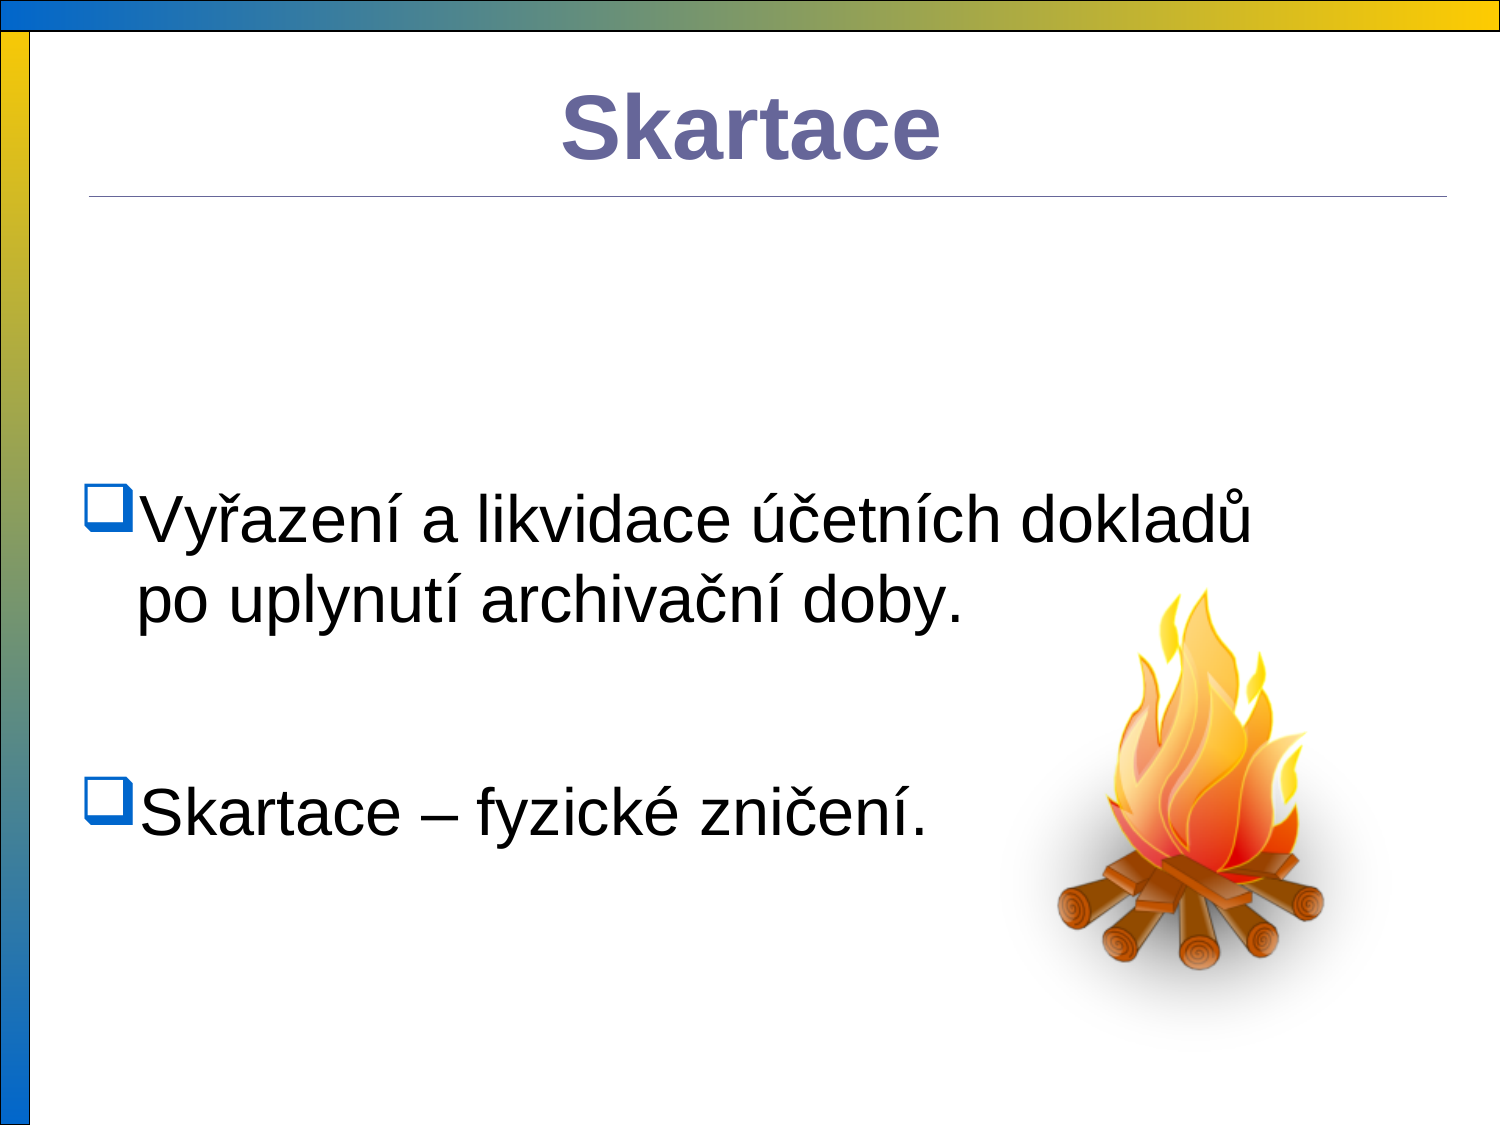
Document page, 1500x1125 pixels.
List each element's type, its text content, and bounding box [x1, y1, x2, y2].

list Vyřazení a likvidace účetních dokladů po uplynutí archivační doby. Skartace – fyzické zničení. [64, 255, 1329, 999]
picture [998, 586, 1392, 1052]
title Skartace [76, 54, 1427, 186]
text_box [0, 0, 1500, 1125]
